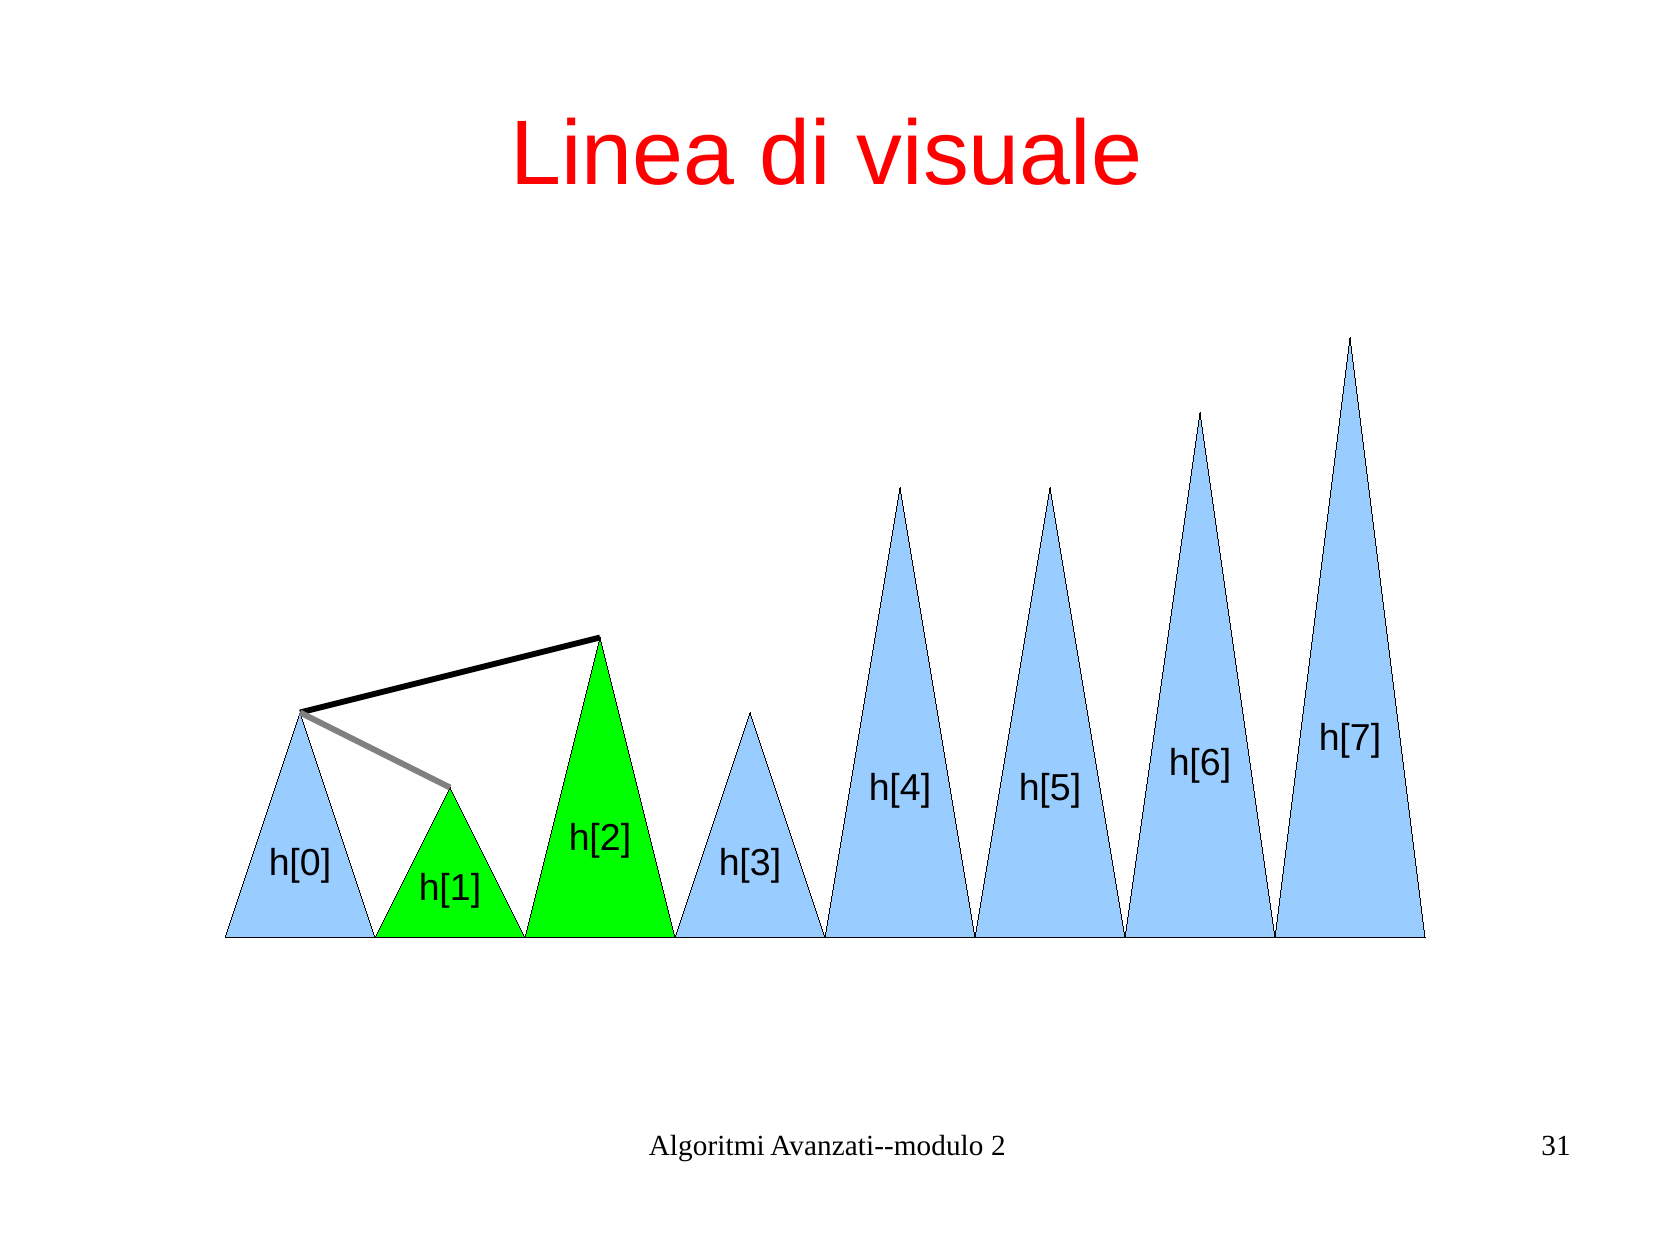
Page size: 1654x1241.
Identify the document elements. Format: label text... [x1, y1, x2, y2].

title Linea di visuale [82, 49, 1571, 257]
text_box h[7] [1275, 337, 1426, 938]
text_box h[4] [825, 487, 975, 938]
text_box h[6] [1125, 412, 1275, 938]
text_box h[3] [675, 712, 825, 938]
text_box h[0] [225, 716, 376, 938]
text_box h[2] [525, 641, 675, 938]
text_box h[1] [375, 788, 526, 938]
text_box h[5] [975, 487, 1125, 938]
